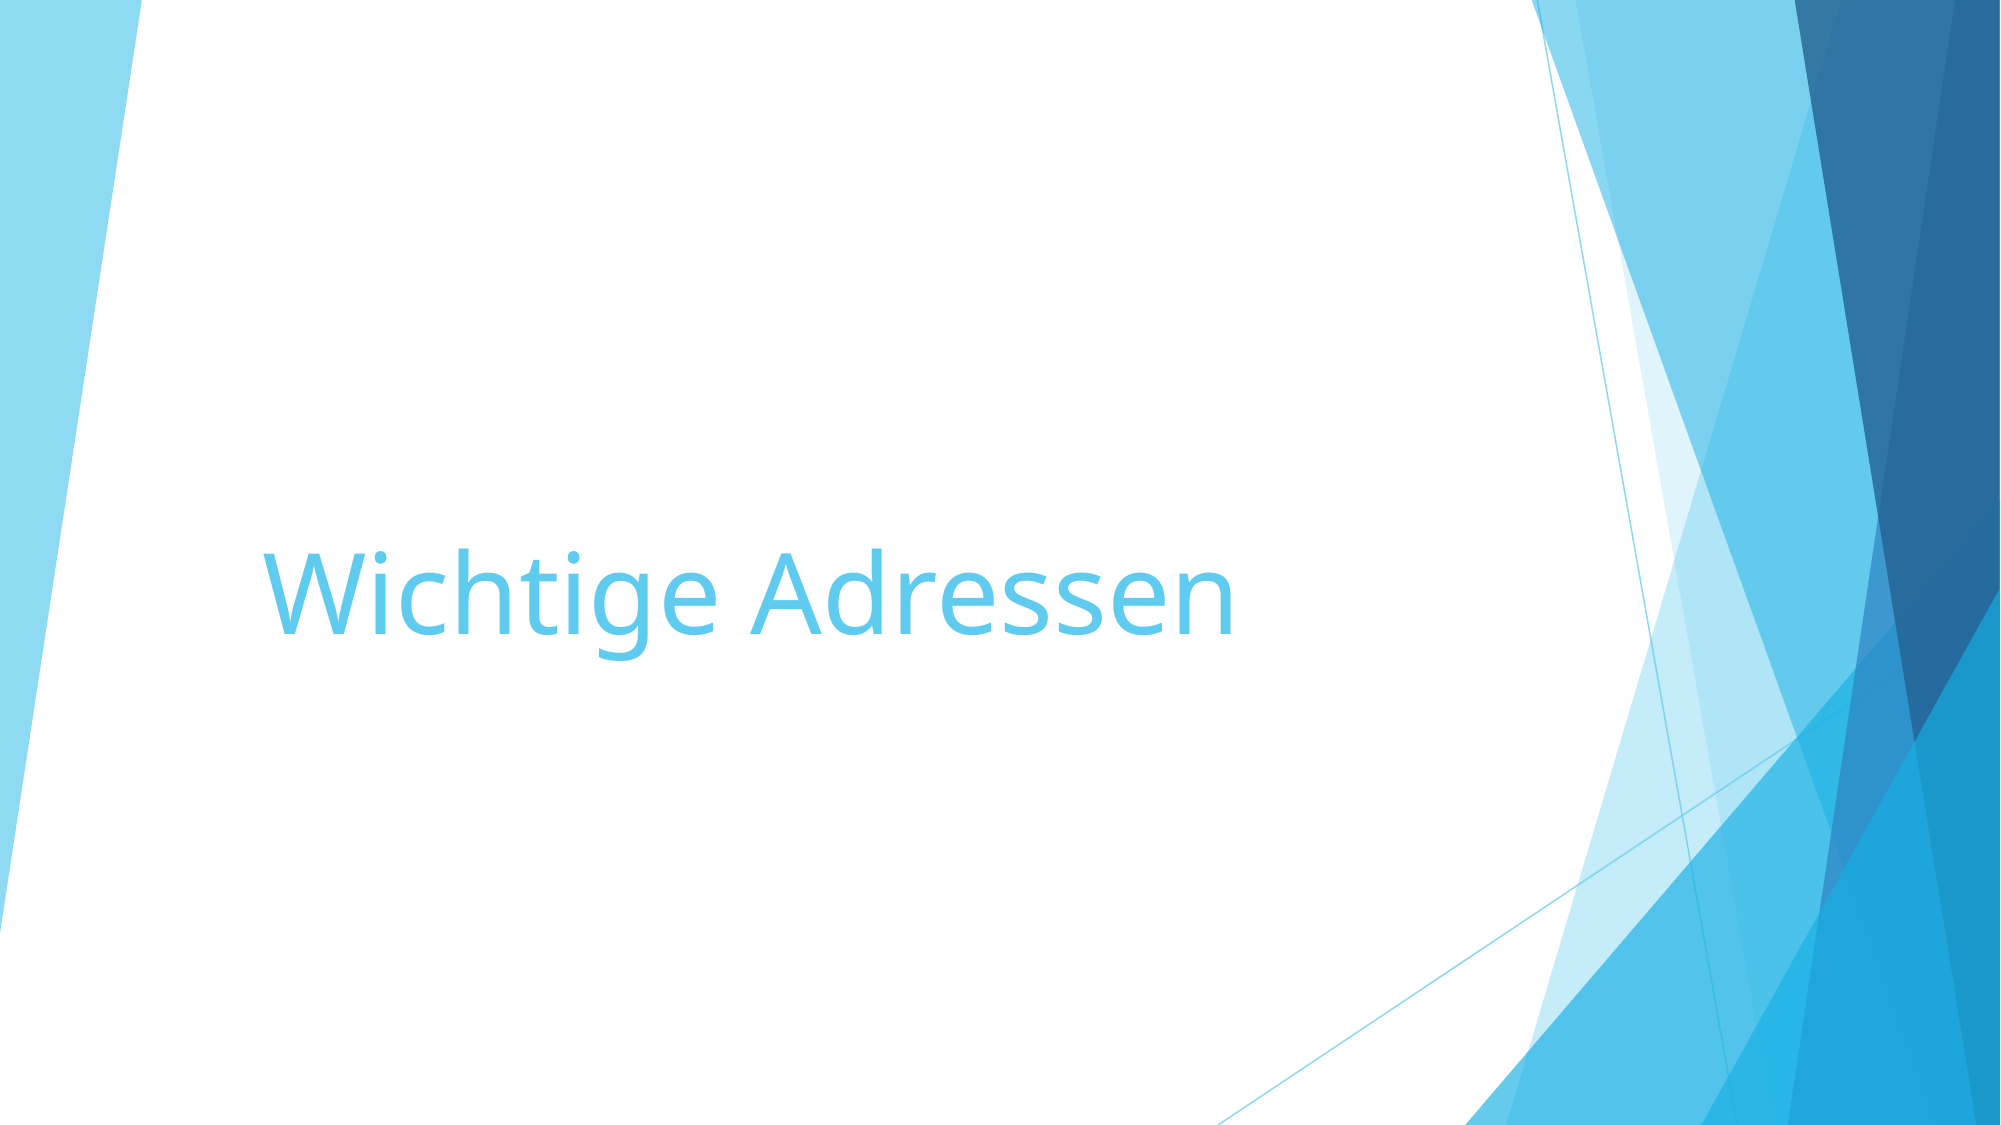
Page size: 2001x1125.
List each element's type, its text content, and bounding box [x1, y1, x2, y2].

title Wichtige Adressen [247, 394, 1522, 665]
